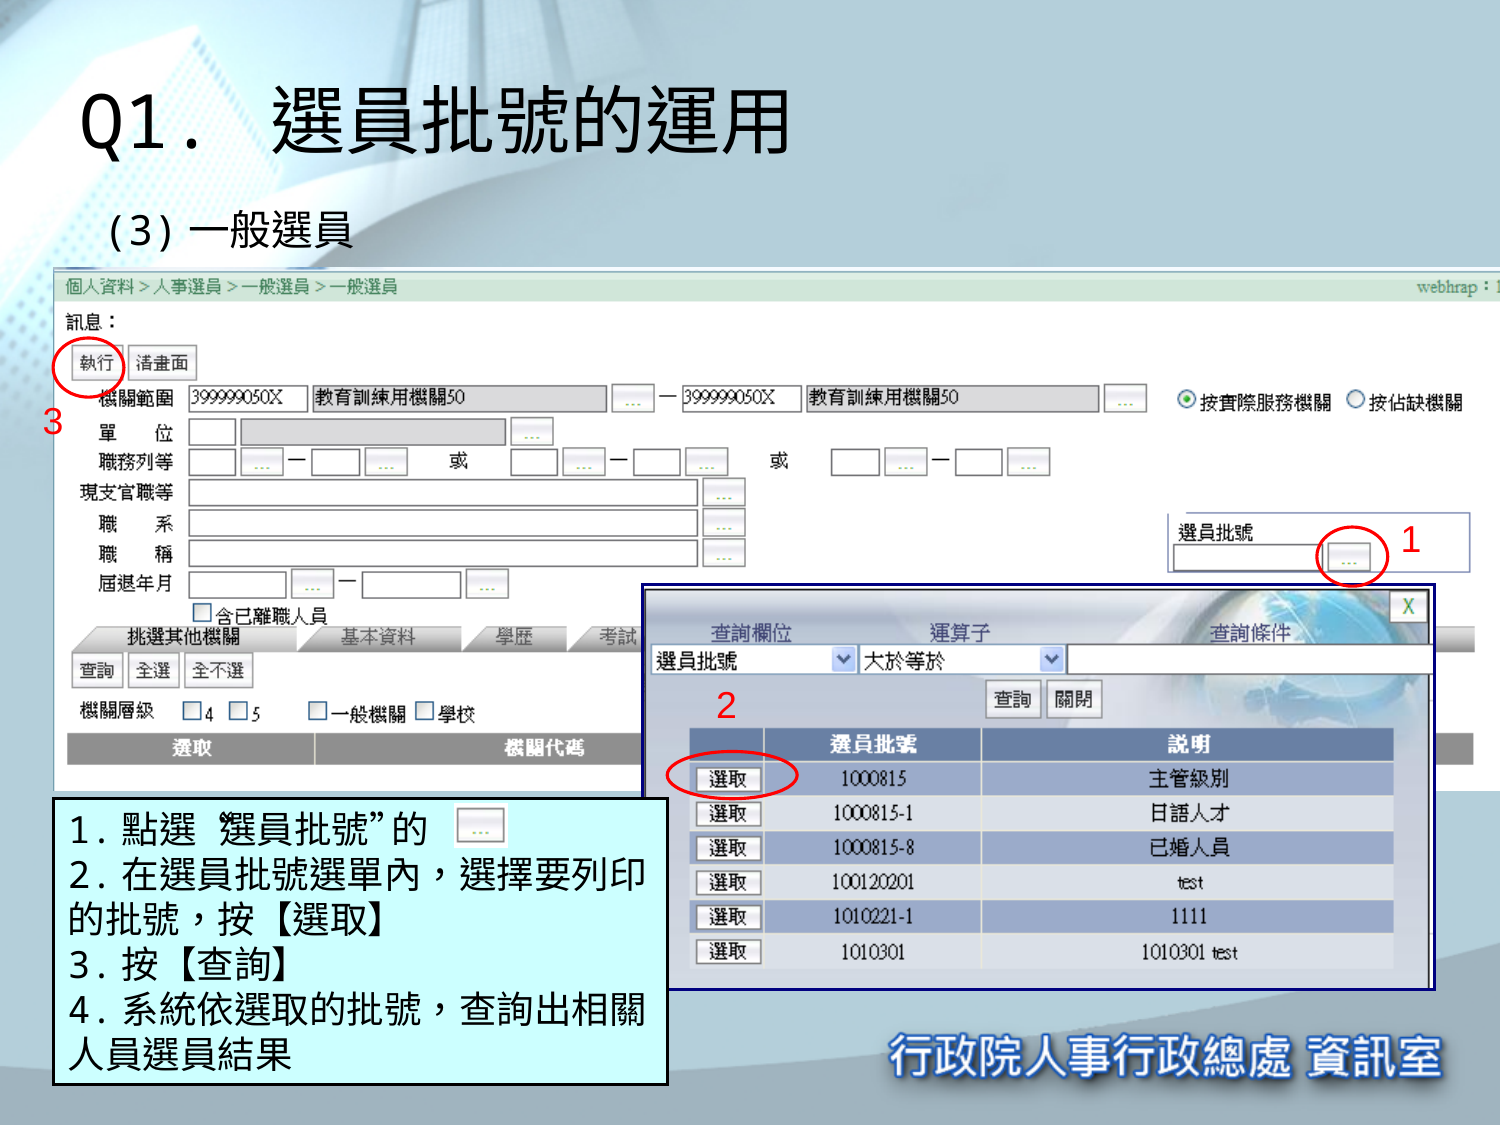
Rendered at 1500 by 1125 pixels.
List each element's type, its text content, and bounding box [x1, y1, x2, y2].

text_box 1 [1387, 515, 1435, 561]
text_box (3)一般選員 [88, 196, 1424, 262]
text_box 3 [29, 397, 77, 443]
text_box 1.點選“選員批號”的 2.在選員批號選單內，選擇要列印的批號，按【選取】 3.按【查詢】 4.系統依選取的批號，查詢出相關人員選員結果 [53, 798, 668, 1085]
picture [0, 0, 1500, 1125]
text_box Q1. 選員批號的運用 [64, 66, 1400, 172]
text_box 2 [702, 680, 751, 726]
